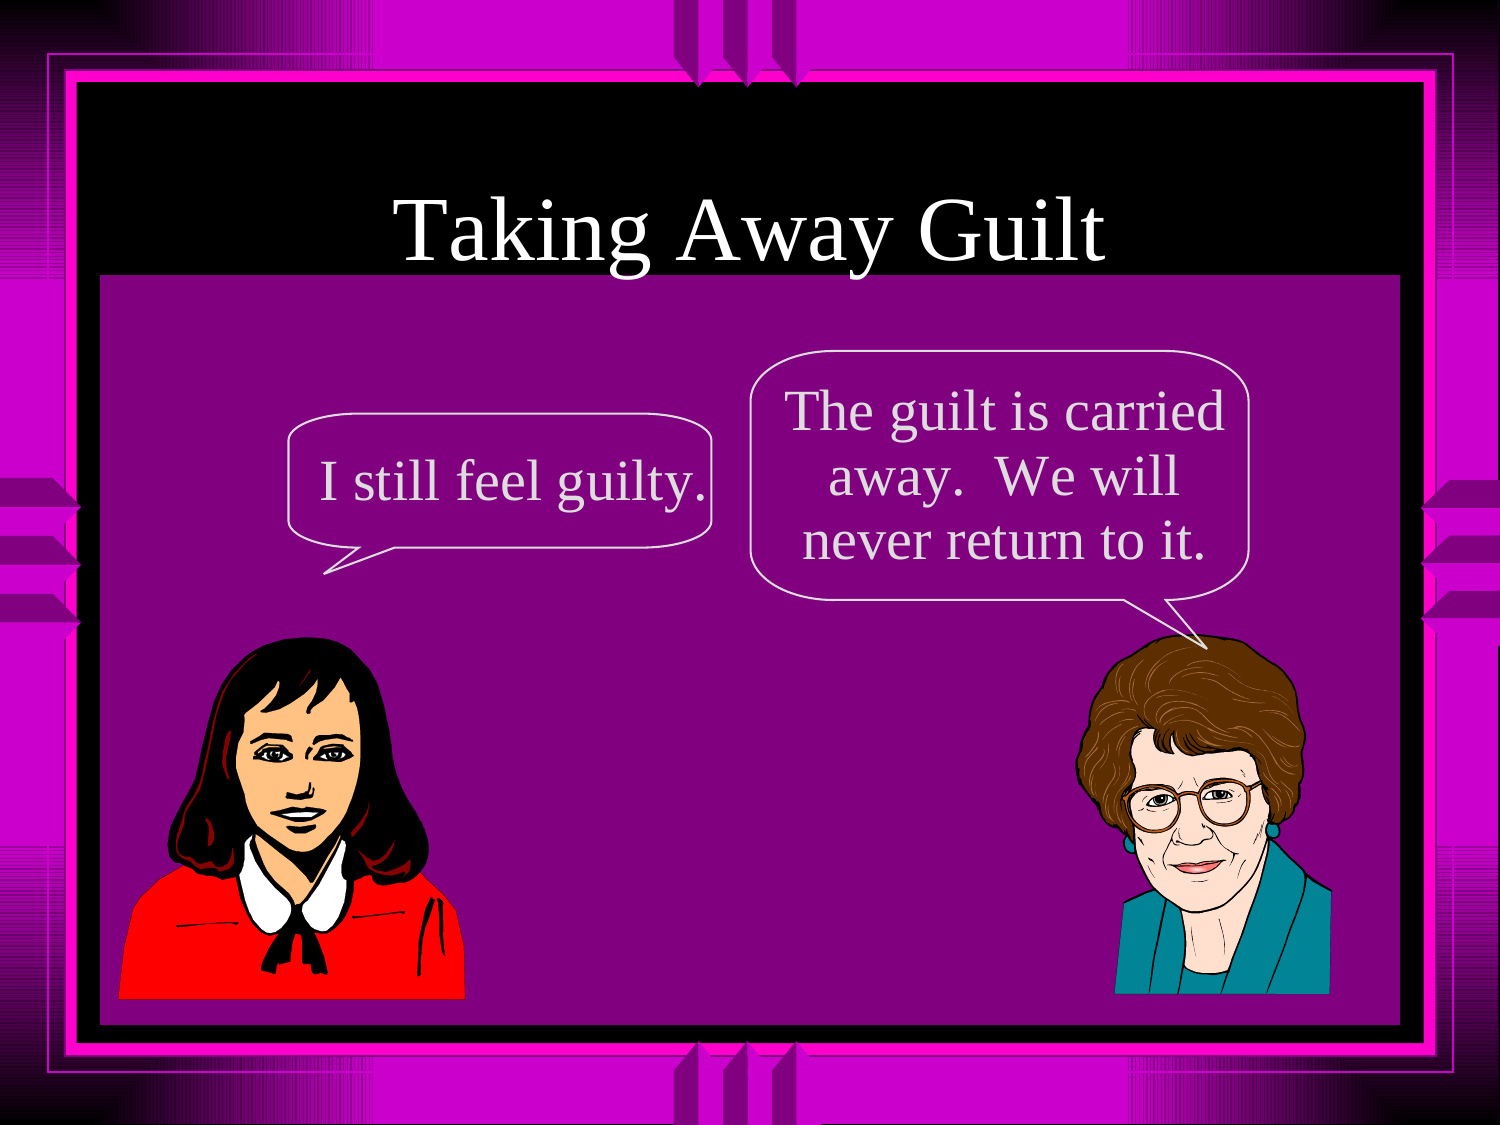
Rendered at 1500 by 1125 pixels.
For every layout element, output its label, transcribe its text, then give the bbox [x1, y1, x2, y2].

title Taking Away Guilt [112, 99, 1388, 288]
text_box I still feel guilty. [288, 413, 712, 575]
text_box [99, 275, 1401, 1026]
text_box The guilt is carried away. We will never return to it. [750, 350, 1249, 649]
picture [1074, 633, 1332, 995]
picture [117, 637, 466, 1000]
